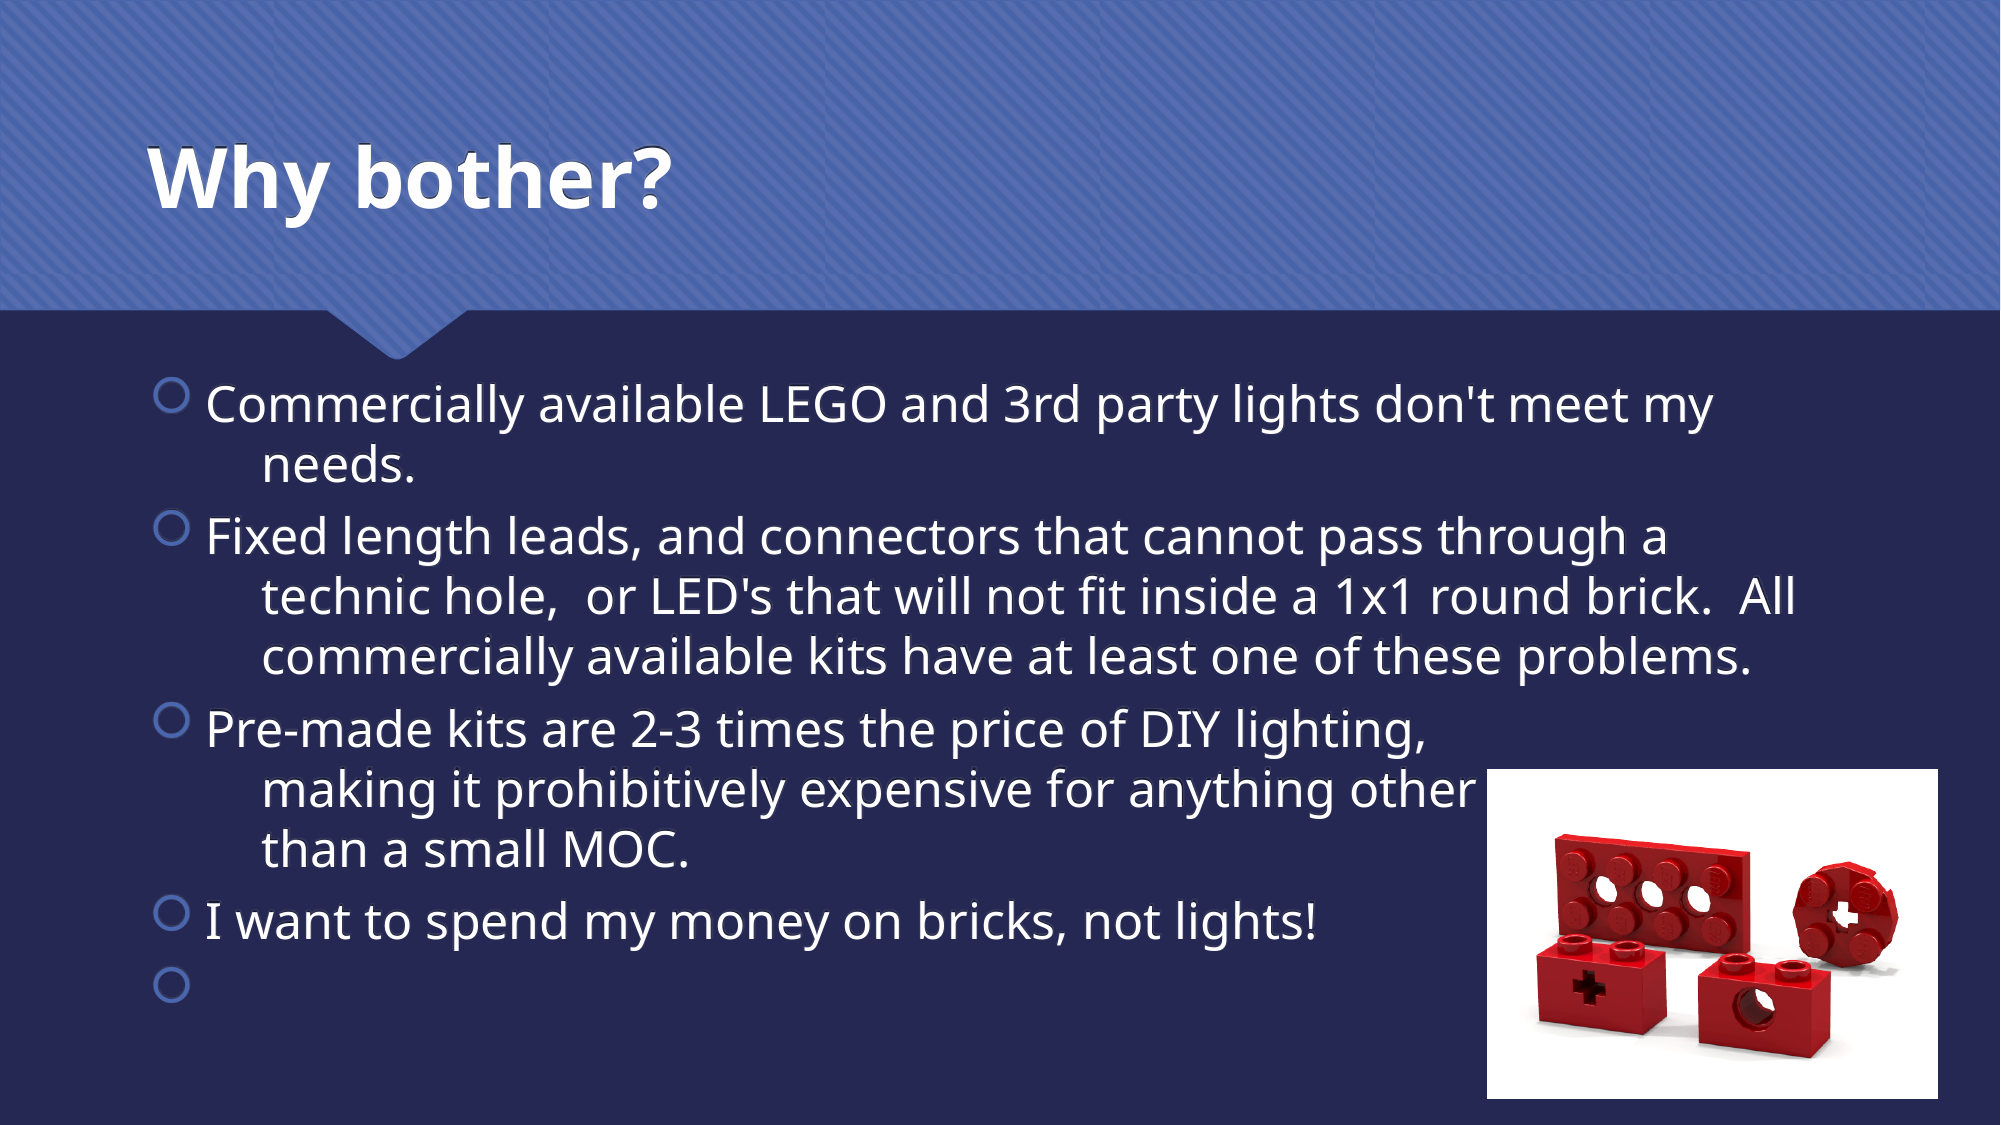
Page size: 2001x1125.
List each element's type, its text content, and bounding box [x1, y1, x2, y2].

list Commercially available LEGO and 3rd party lights don't meet my needs. Fixed length leads, and connectors that cannot pass through a technic hole, or LED's that will not fit inside a 1x1 round brick. All commercially available kits have at least one of these problems. Pre-made kits are 2-3 times the price of DIY lighting, making it prohibitively expensive for anything other than a small MOC. I want to spend my money on bricks, not lights! [134, 364, 1866, 1032]
picture [1487, 769, 1938, 1099]
title Why bother? [132, 73, 1868, 233]
